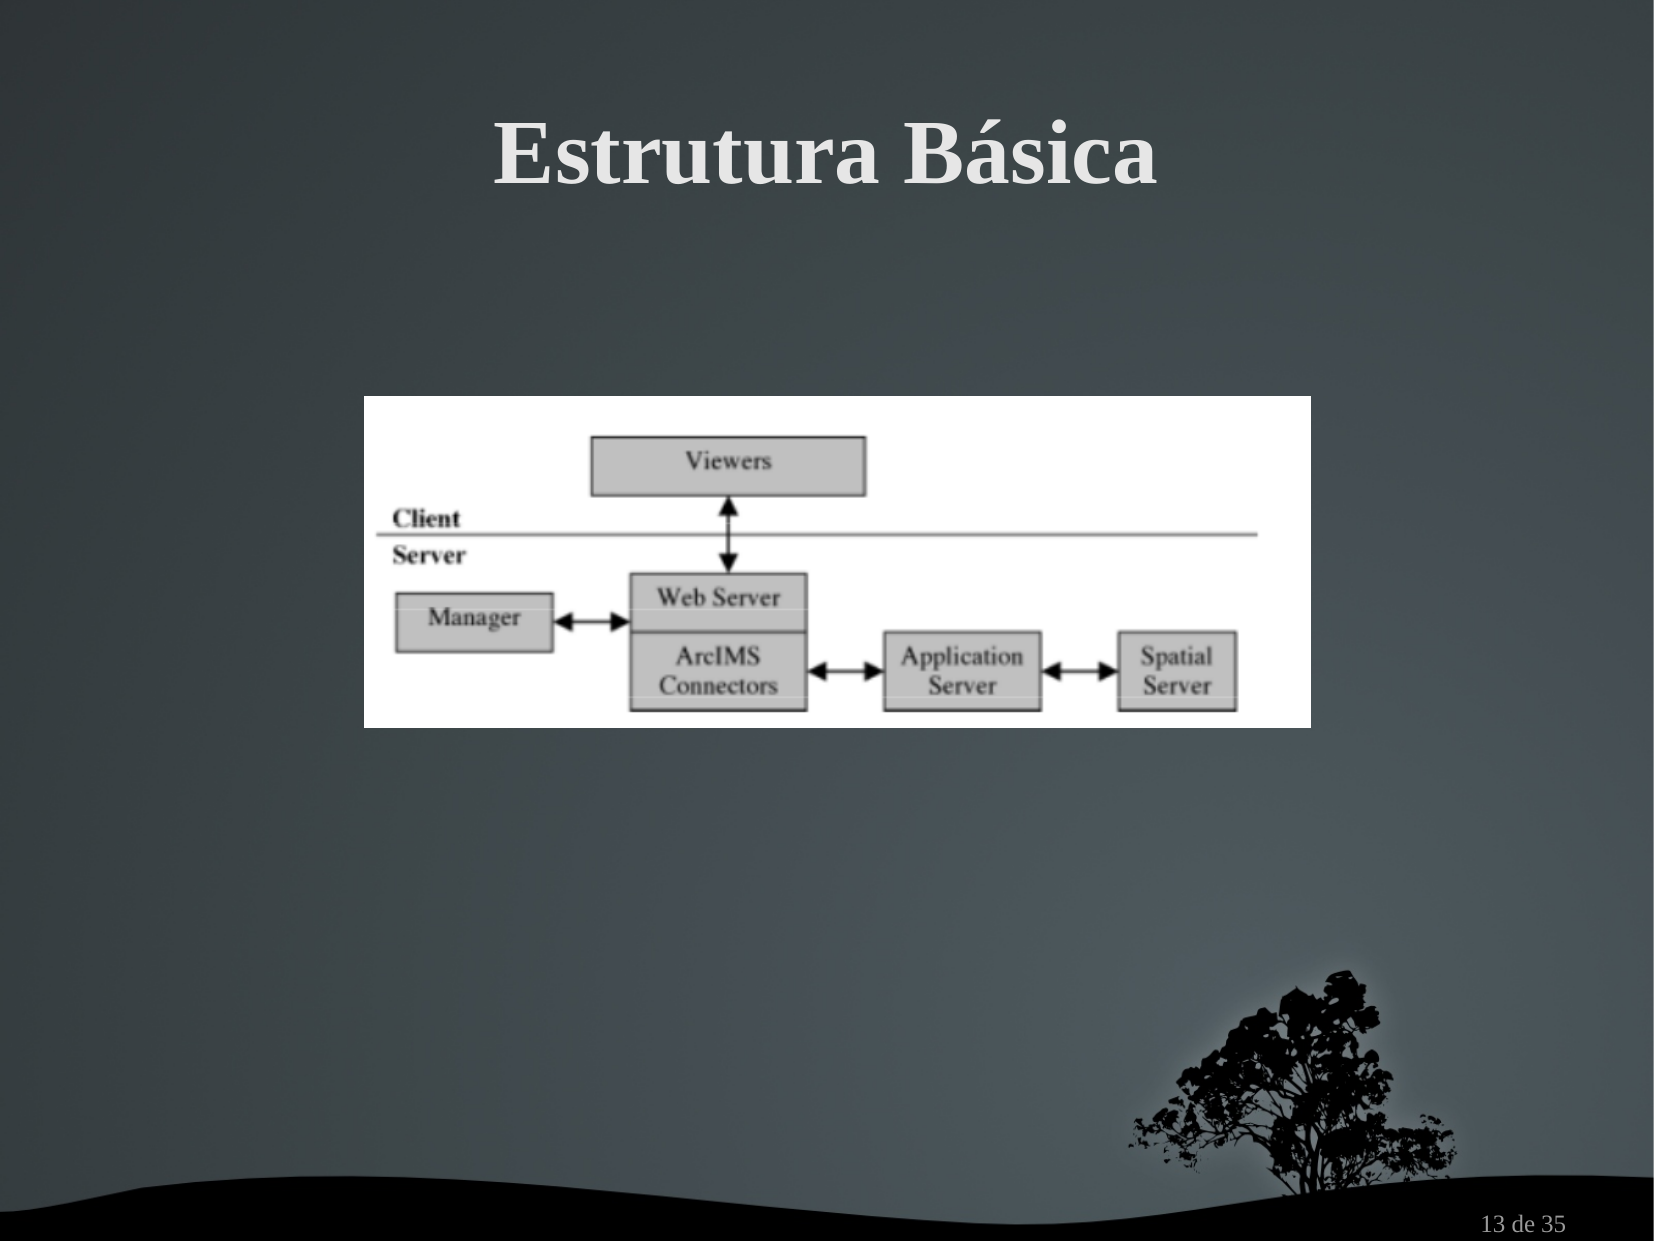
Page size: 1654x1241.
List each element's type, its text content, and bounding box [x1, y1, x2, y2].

title Estrutura Básica [82, 56, 1571, 250]
picture [0, 0, 1654, 1241]
